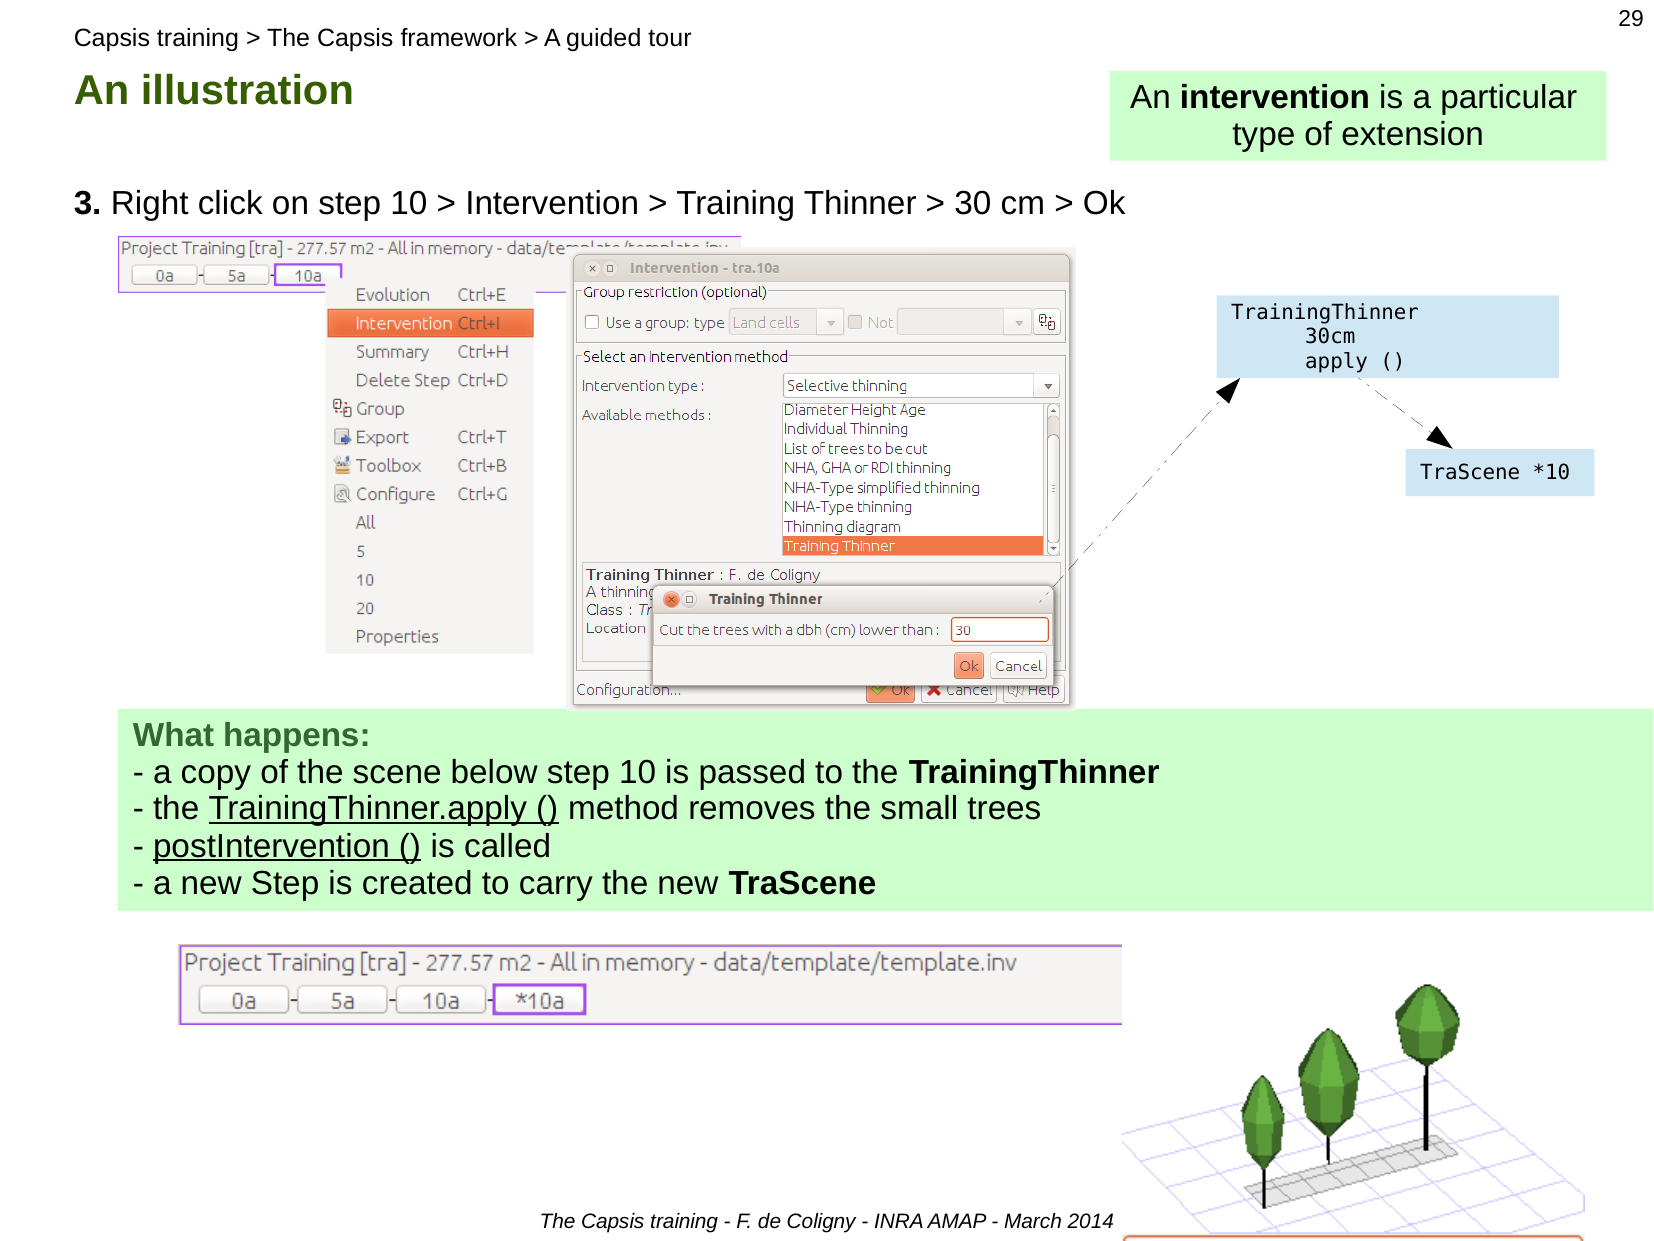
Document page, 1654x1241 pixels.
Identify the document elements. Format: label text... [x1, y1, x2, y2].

text_box Capsis training > The Capsis framework > A guided tour [59, 16, 1004, 59]
text_box The Capsis training - F. de Coligny - INRA AMAP - March 2014 [0, 1201, 1654, 1241]
picture [118, 236, 1076, 711]
text_box TraScene *10 [1405, 448, 1595, 497]
text_box An intervention is a particular type of extension [1110, 70, 1607, 161]
text_box What happens: - a copy of the scene below step 10 is passed to the TrainingThinner - the TrainingThinner.apply () method removes the small trees - postIntervention () is called - a new Step is created to carry the new TraScene [118, 708, 1654, 911]
text_box An illustration [59, 59, 1016, 121]
text_box TrainingThinner 30cm apply () [1216, 295, 1560, 378]
text_box 3. Right click on step 10 > Intervention > Training Thinner > 30 cm > Ok [59, 177, 1359, 230]
picture [177, 944, 1585, 1201]
